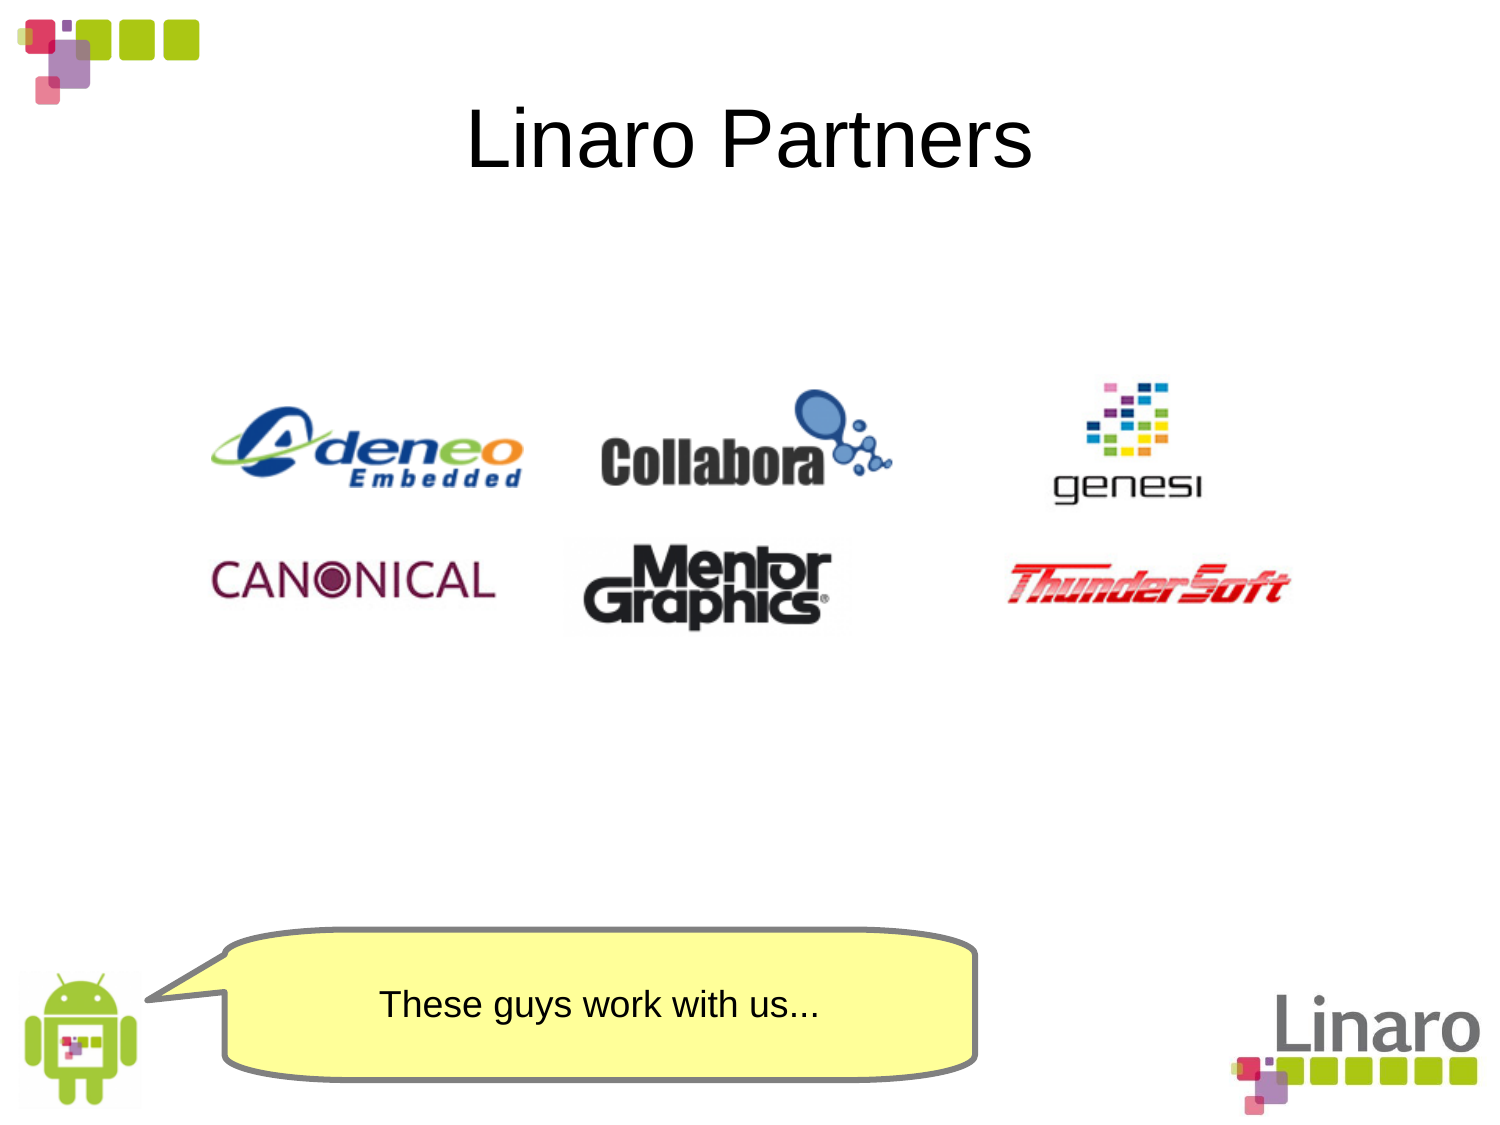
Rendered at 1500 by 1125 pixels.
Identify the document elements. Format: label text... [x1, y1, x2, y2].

picture [556, 533, 869, 637]
picture [196, 533, 509, 637]
text_box These guys work with us... [147, 929, 976, 1081]
picture [16, 12, 205, 121]
picture [1219, 986, 1491, 1123]
picture [211, 406, 524, 488]
title Linaro Partners [74, 44, 1425, 233]
picture [991, 533, 1304, 637]
picture [976, 374, 1289, 519]
picture [18, 971, 142, 1109]
picture [588, 374, 902, 519]
